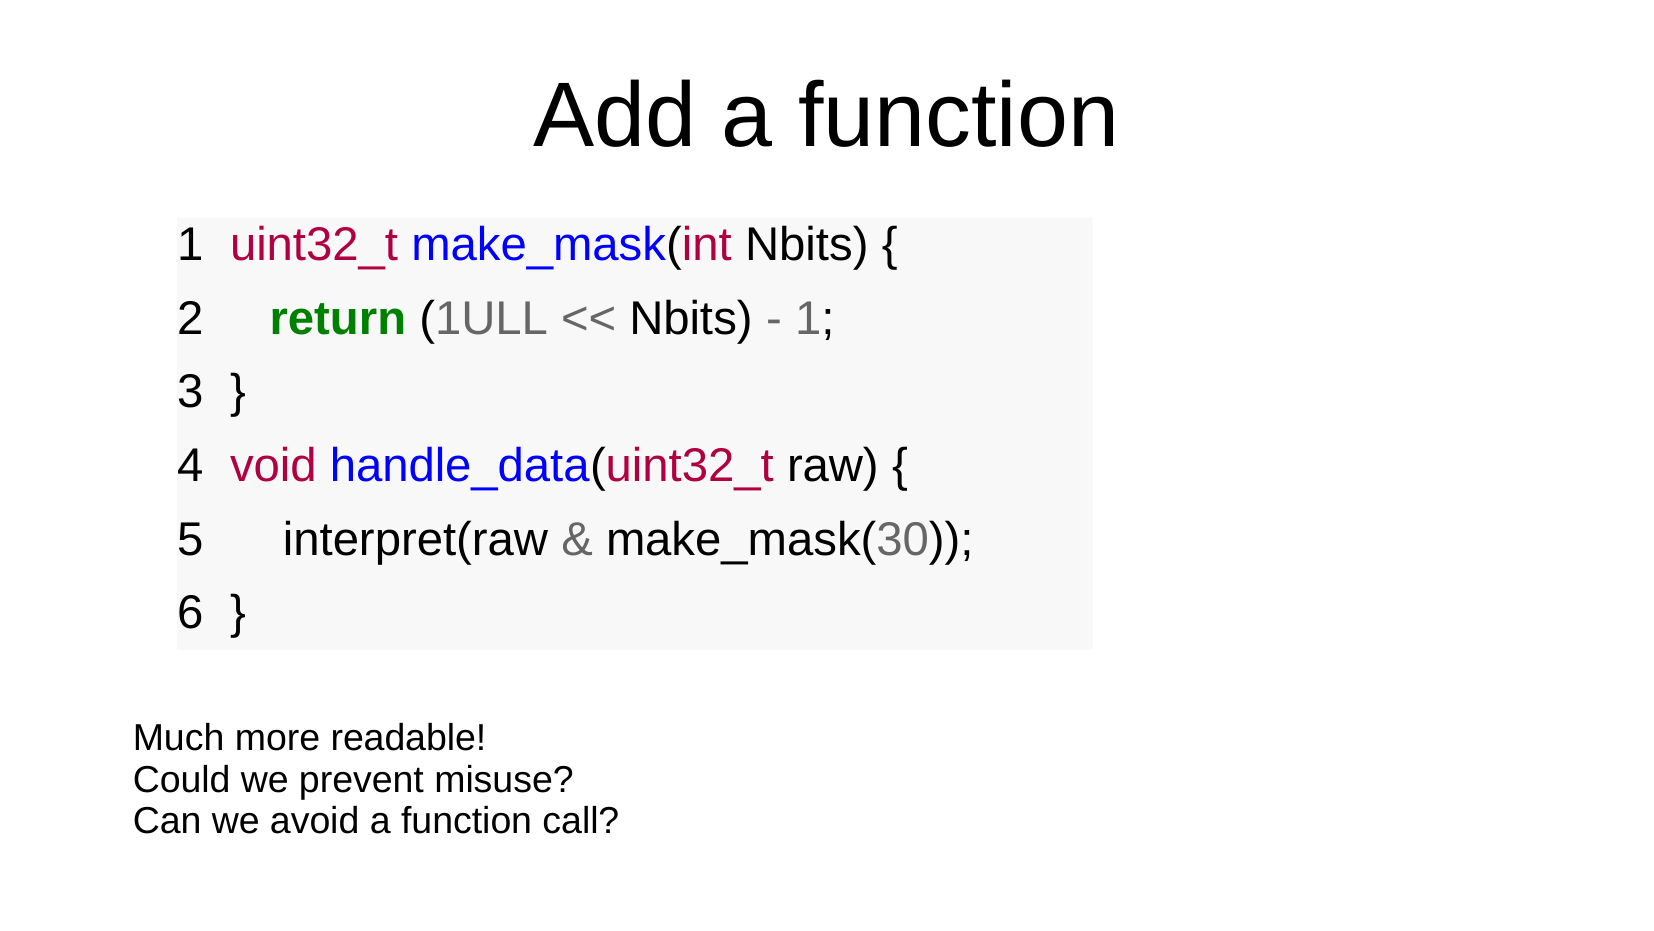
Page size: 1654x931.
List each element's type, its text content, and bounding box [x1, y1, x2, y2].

text_box Much more readable! Could we prevent misuse? Can we avoid a function call? [118, 708, 1447, 850]
title Add a function [82, 37, 1571, 193]
list 1 uint32_t make_mask(int Nbits) { 2 return (1ULL << Nbits) - 1; 3 } 4 void handle_data(uint32_t raw) { 5 interpret(raw & make_mask(30)); 6 } [177, 217, 1093, 650]
